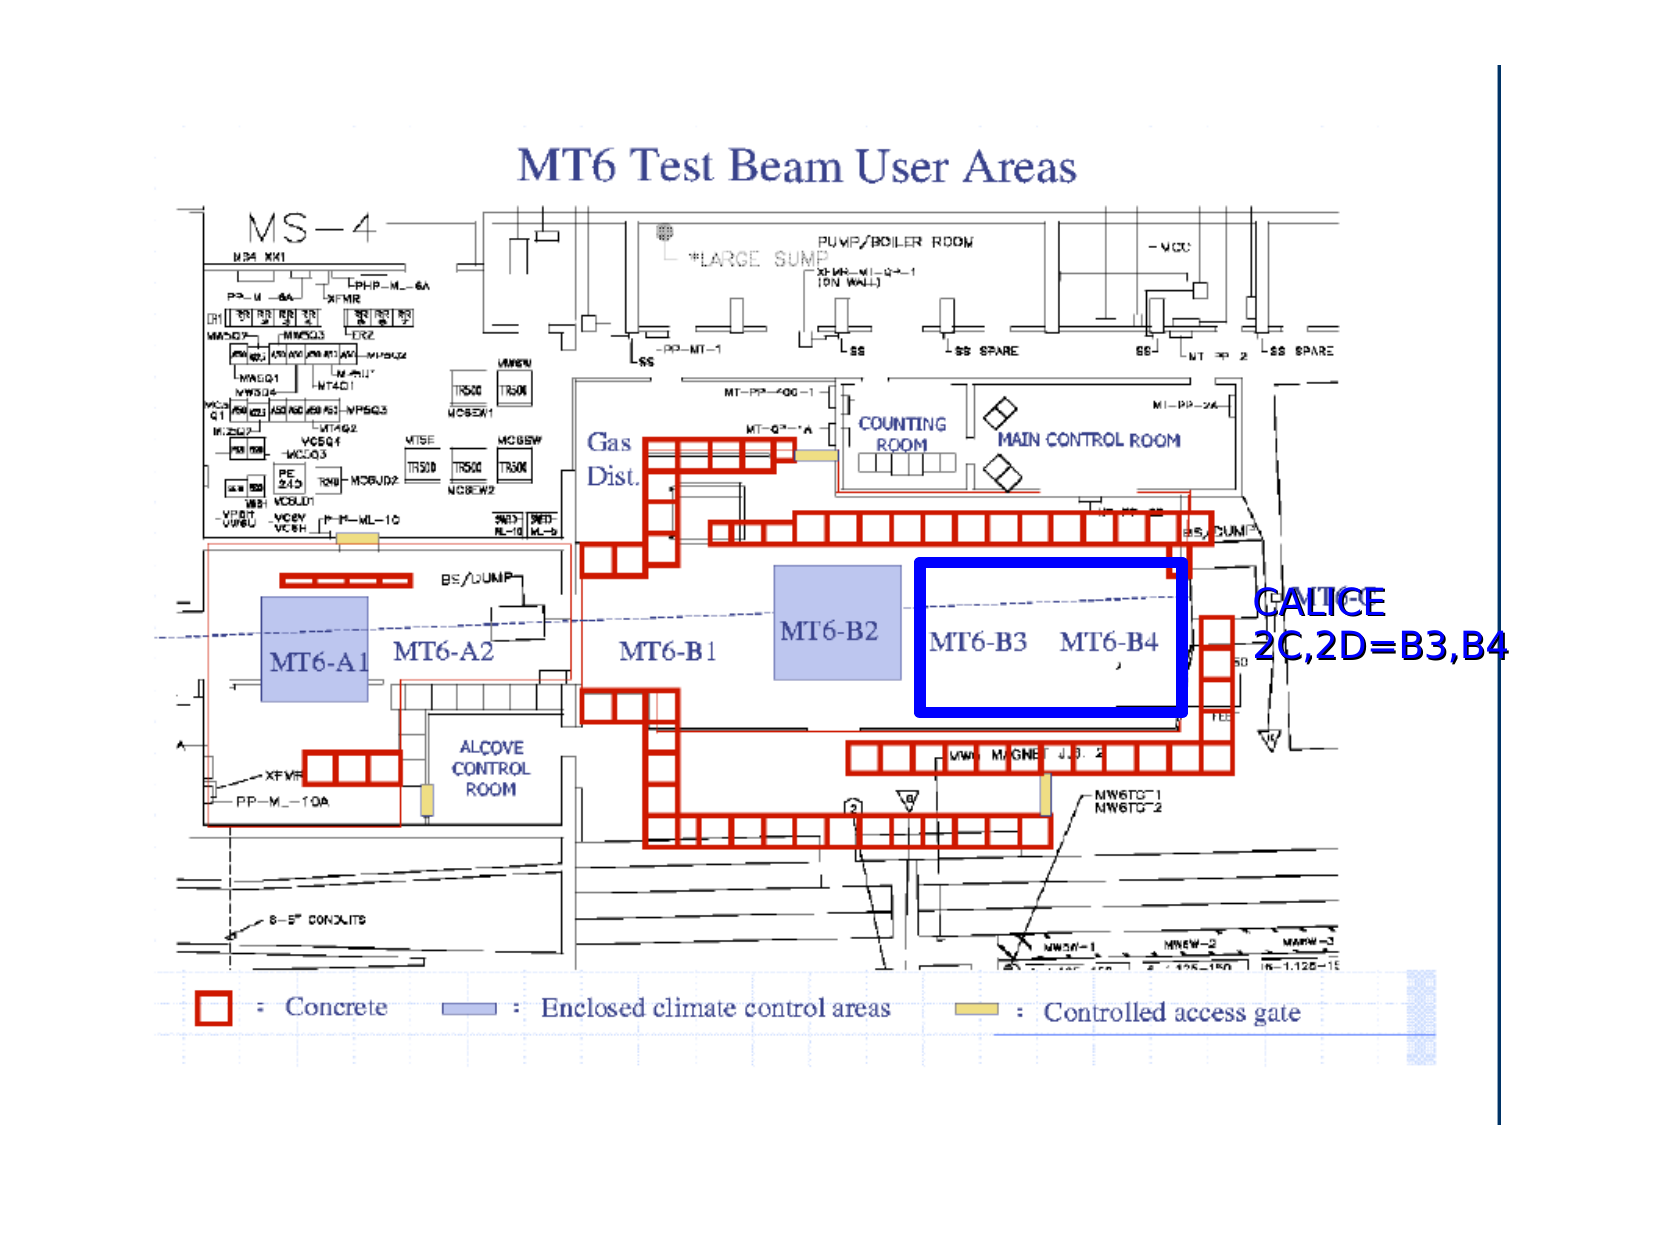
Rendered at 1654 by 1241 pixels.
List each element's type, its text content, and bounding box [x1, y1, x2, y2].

picture [92, 65, 1501, 1126]
text_box CALICE 2C,2D=B3,B4 [1237, 573, 1520, 676]
